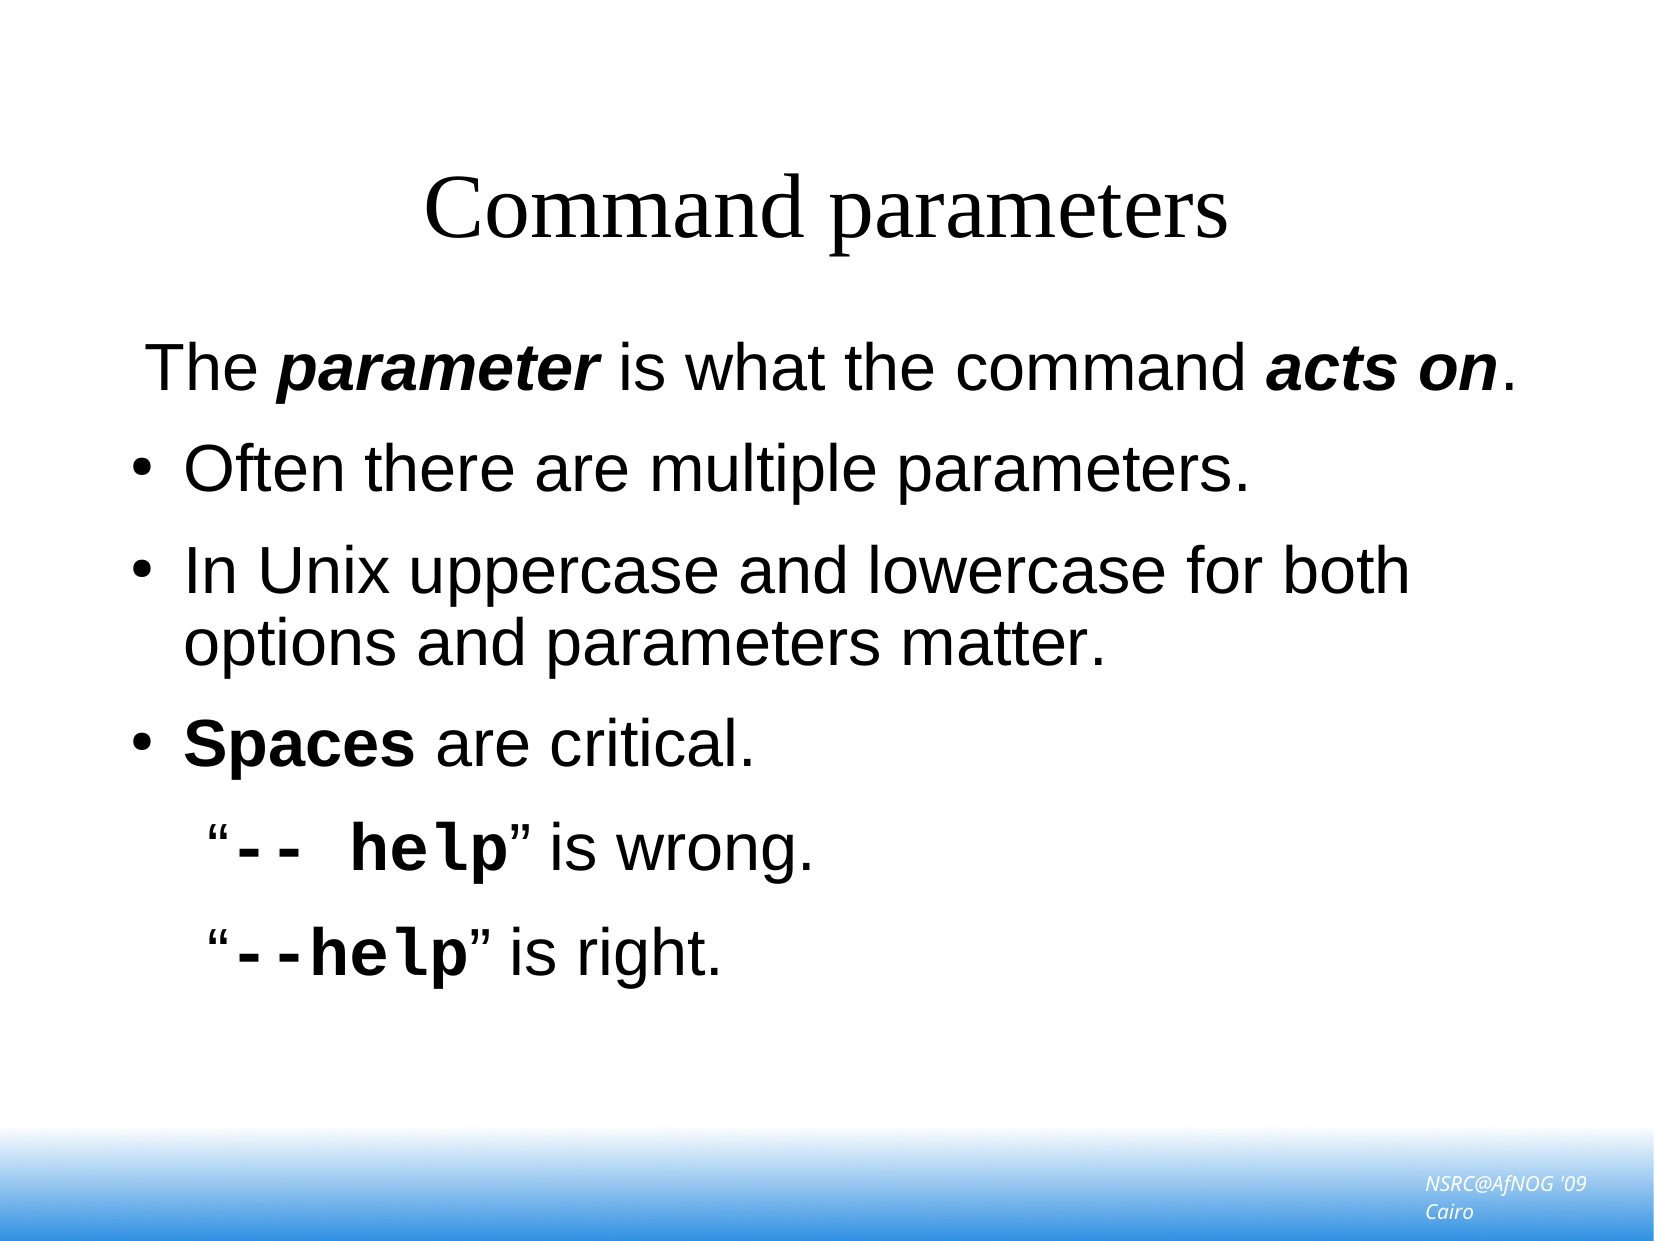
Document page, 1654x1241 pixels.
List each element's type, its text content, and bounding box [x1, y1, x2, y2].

picture [0, 1124, 1654, 1241]
list The parameter is what the command acts on. Often there are multiple parameters. In Unix uppercase and lowercase for both options and parameters matter. Spaces are critical. “-- help” is wrong. “--help” is right. [112, 332, 1534, 1163]
title Command parameters [121, 102, 1534, 310]
